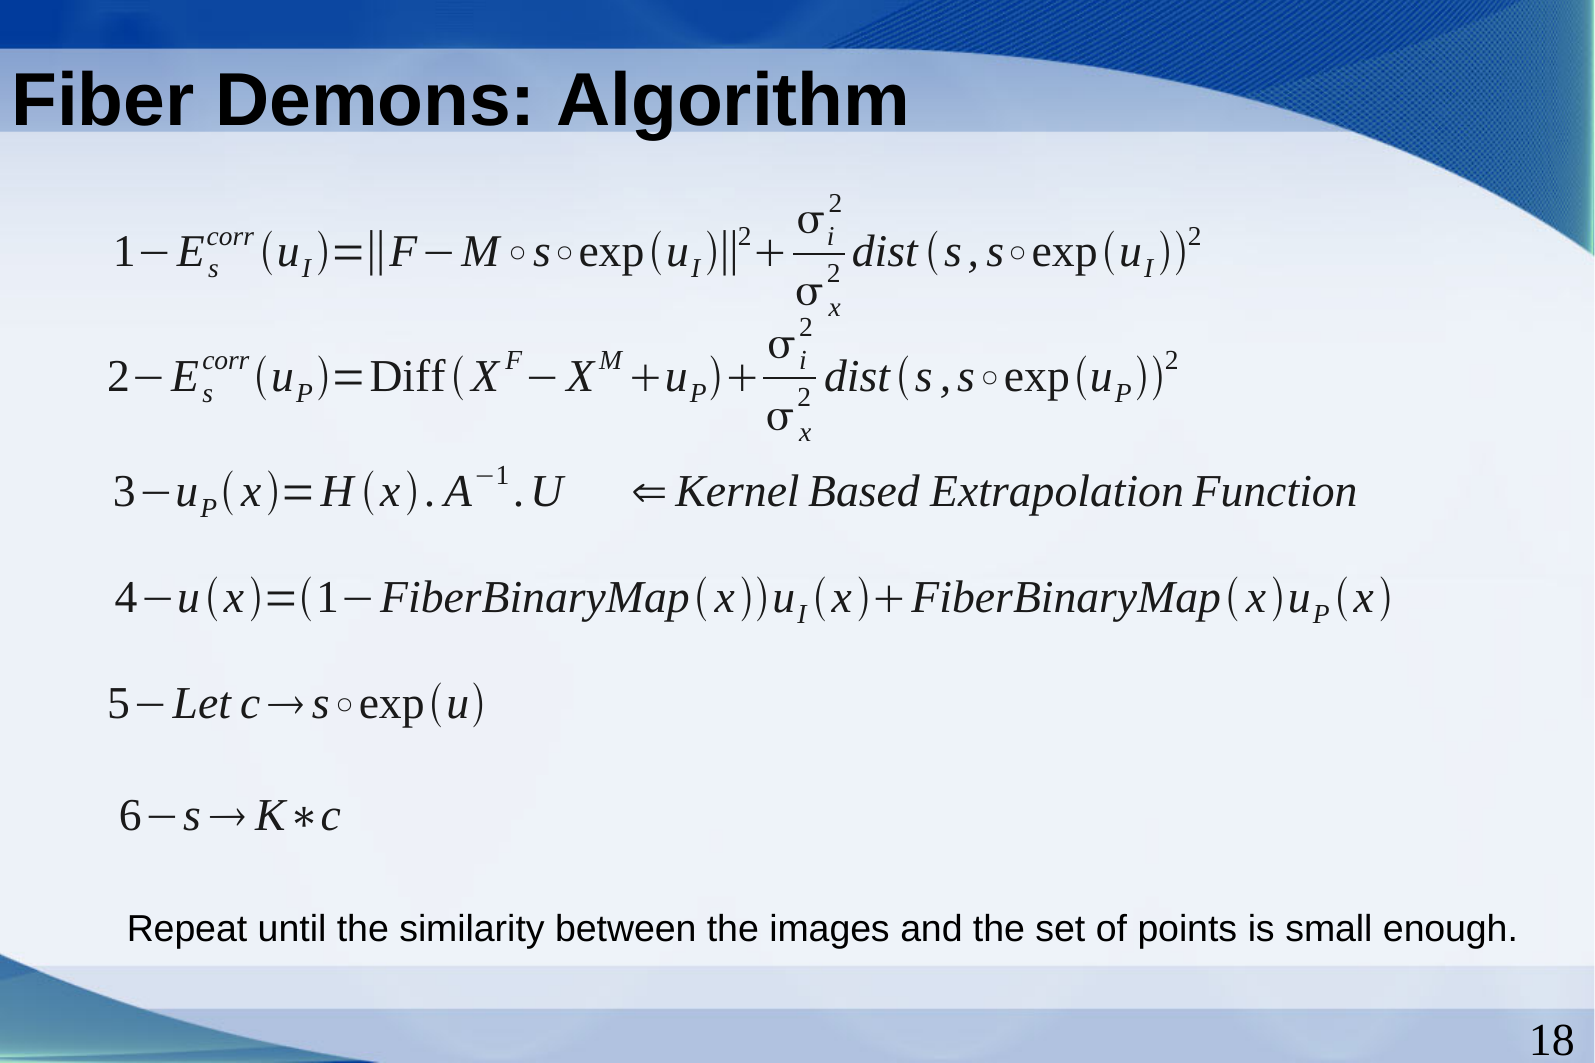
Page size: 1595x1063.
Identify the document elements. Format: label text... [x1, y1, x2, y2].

chart [100, 187, 1207, 447]
chart [112, 790, 347, 841]
text_box Repeat until the similarity between the images and the set of points is small enough. [112, 900, 1534, 957]
chart [106, 571, 1399, 629]
chart [100, 677, 492, 731]
picture [0, 0, 1595, 1063]
chart [106, 459, 1364, 524]
title Fiber Demons: Algorithm [11, 0, 1501, 200]
